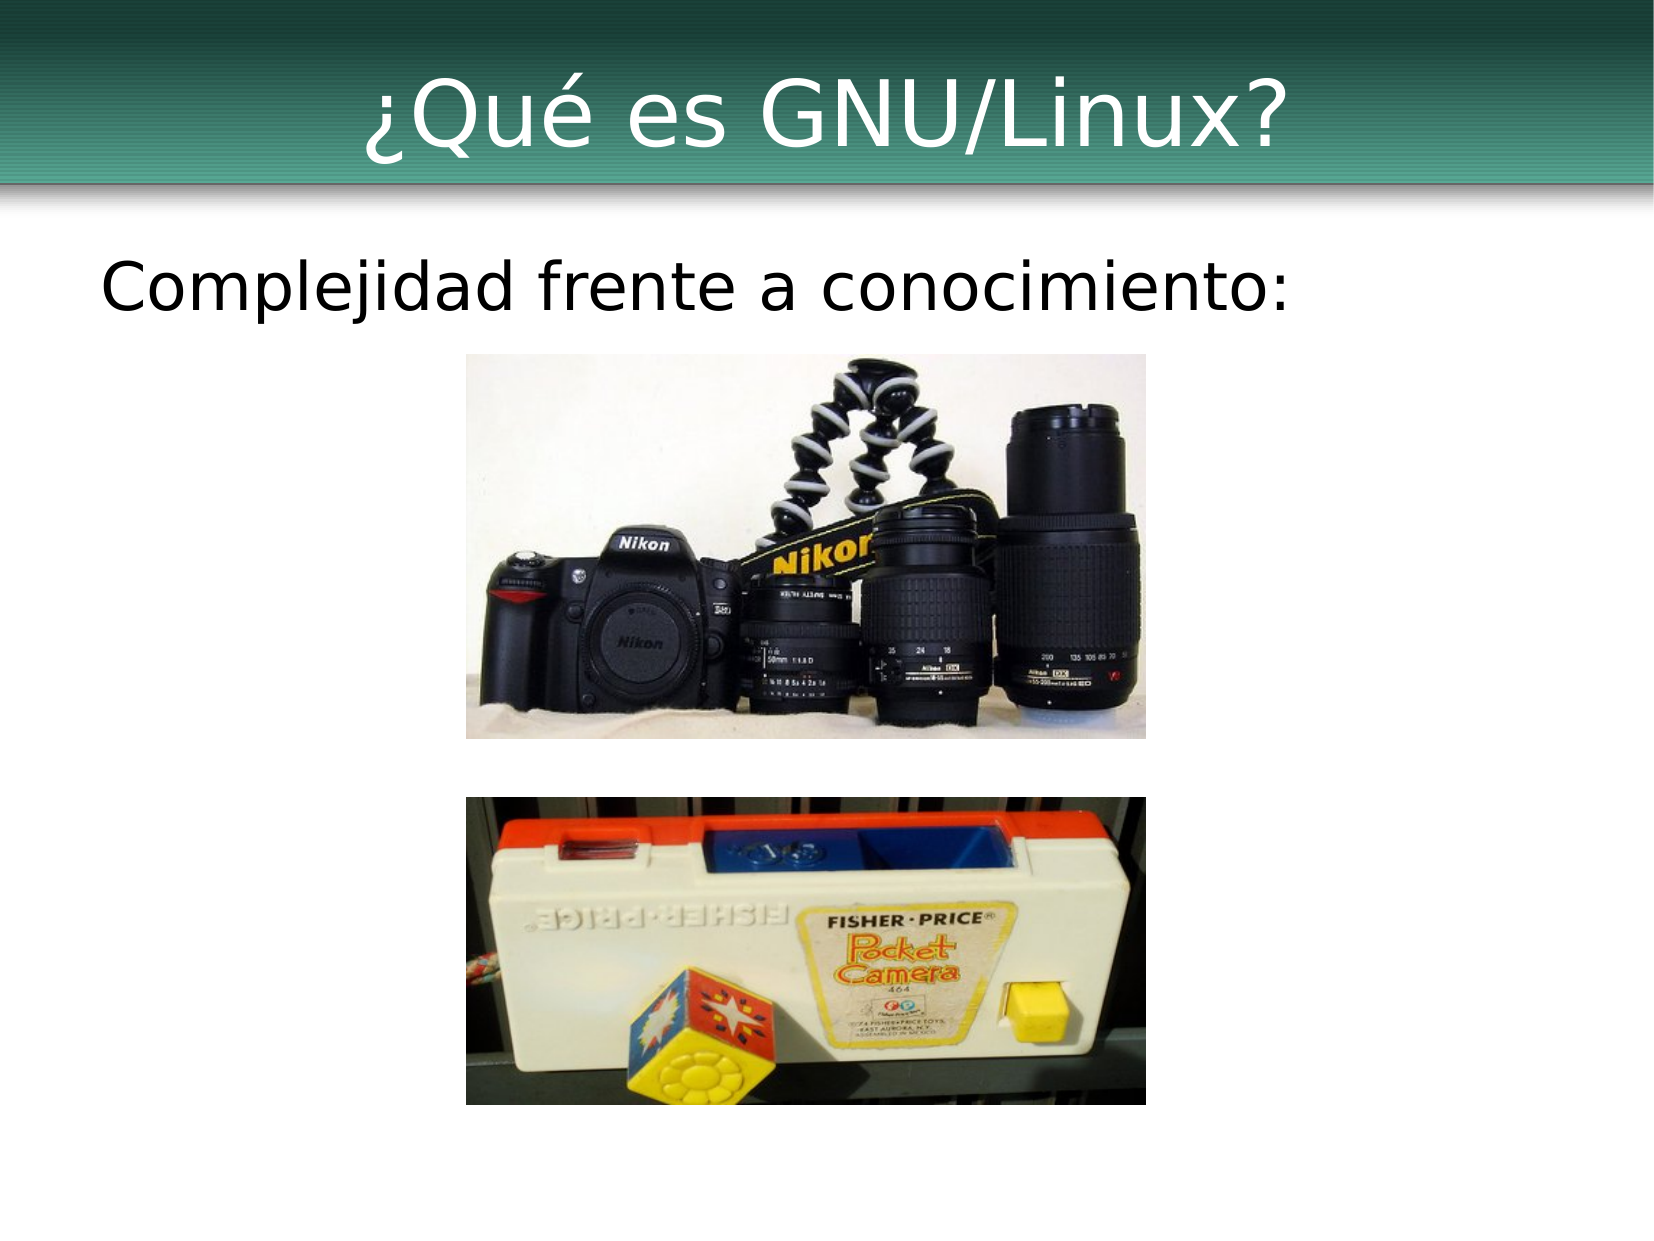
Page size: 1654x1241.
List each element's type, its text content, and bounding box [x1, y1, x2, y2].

picture [466, 797, 1146, 1105]
title ¿Qué es GNU/Linux? [82, 11, 1571, 219]
picture [466, 354, 1146, 739]
list Complejidad frente a conocimiento: [82, 248, 1571, 1053]
picture [0, 0, 1654, 225]
